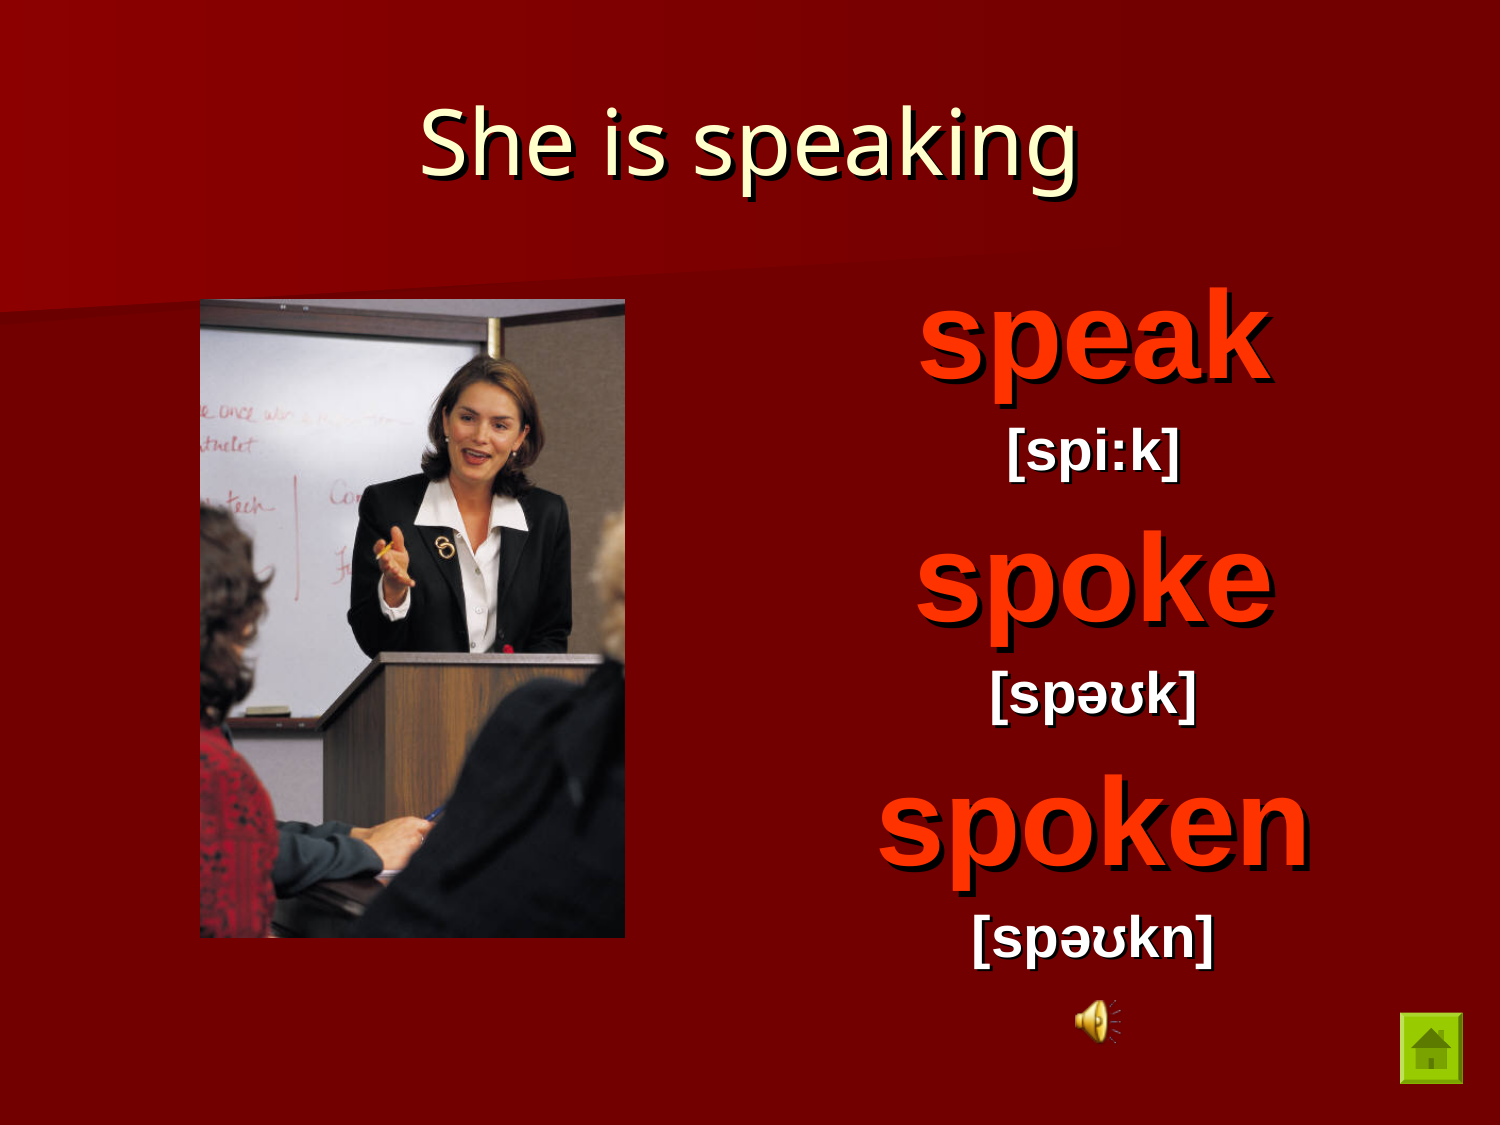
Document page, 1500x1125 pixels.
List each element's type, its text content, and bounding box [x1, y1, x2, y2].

text_box [1401, 1012, 1463, 1084]
picture [200, 299, 625, 938]
list speak [spi:k] spoke [spəʊk] spoken [spəʊkn] [762, 262, 1426, 1000]
title She is speaking [75, 45, 1426, 233]
picture [1074, 999, 1126, 1051]
